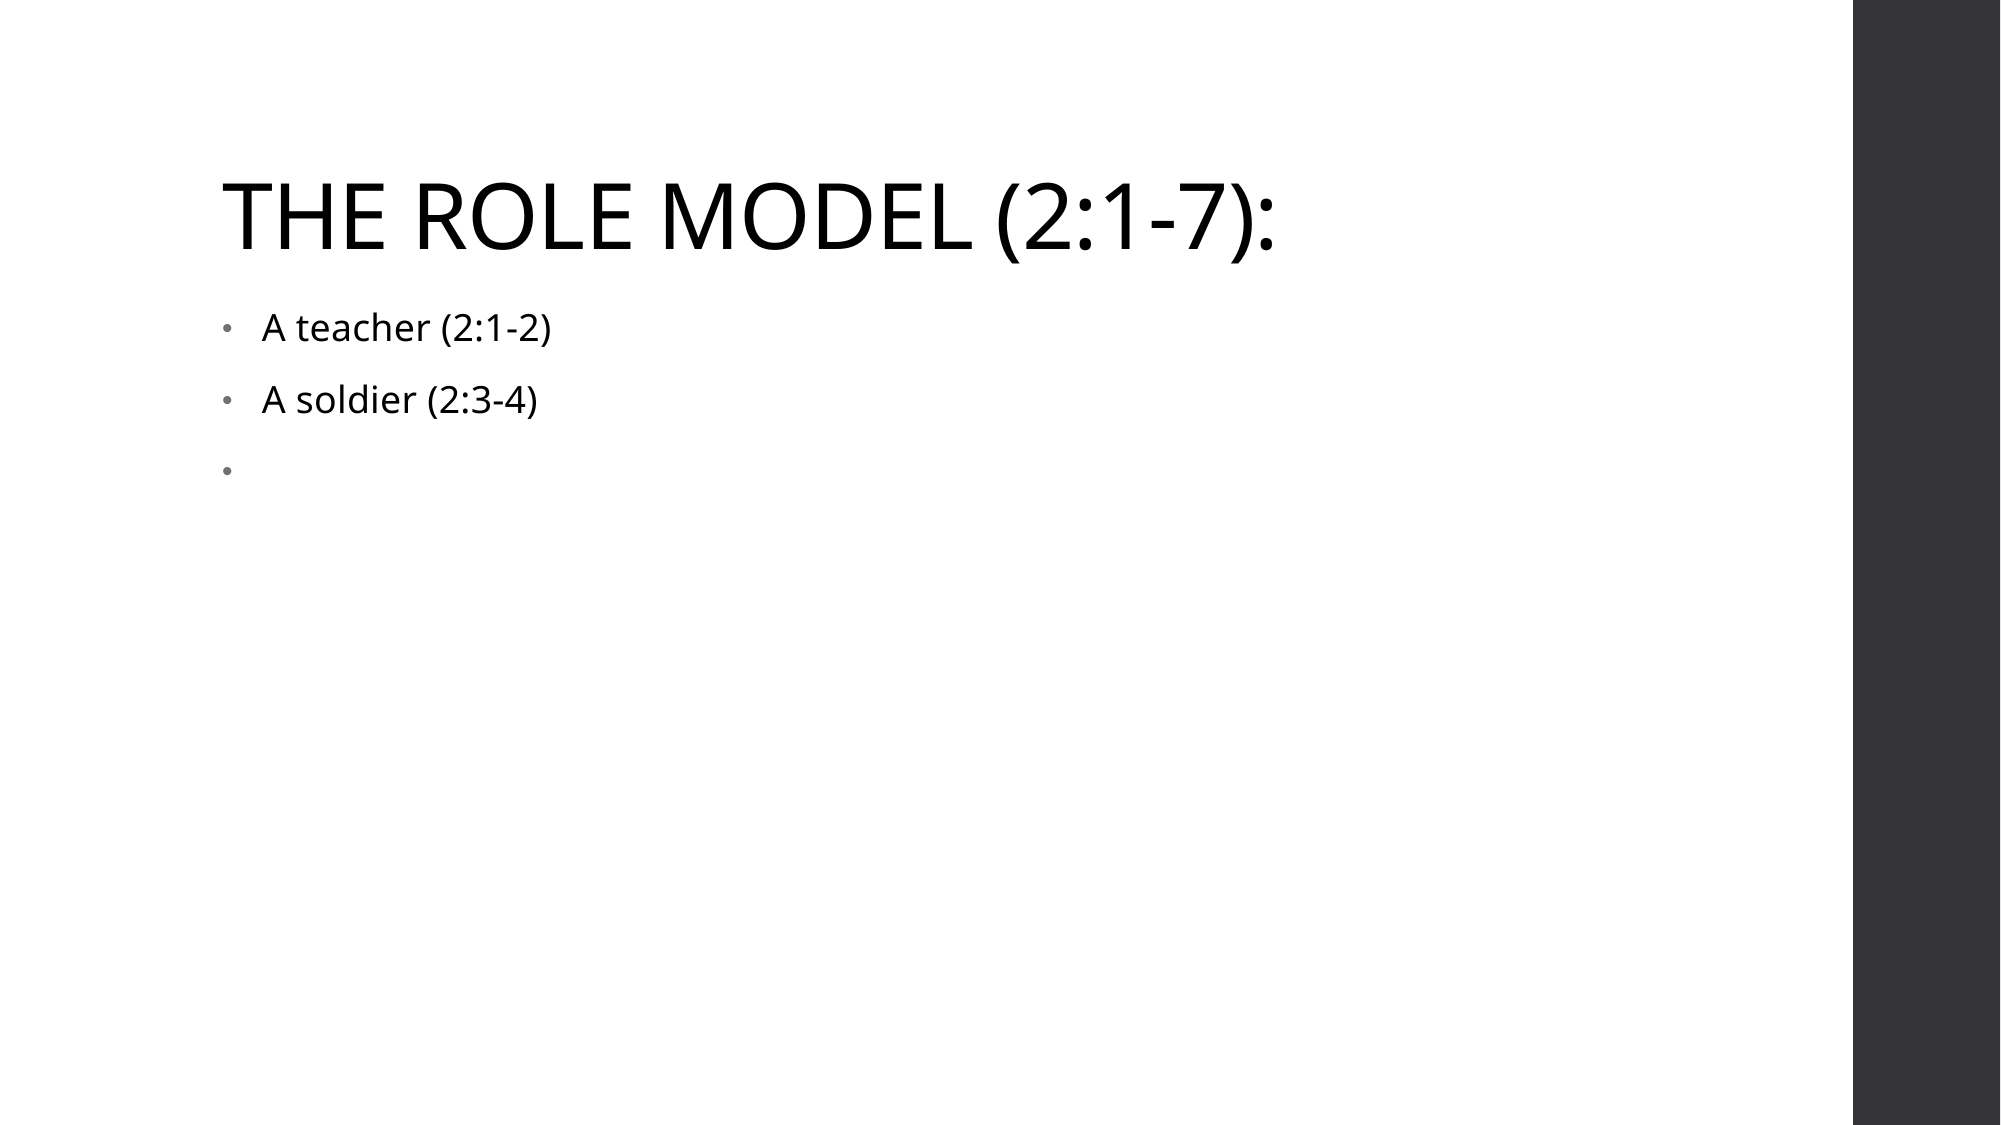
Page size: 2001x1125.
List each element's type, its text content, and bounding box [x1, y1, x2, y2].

title THE ROLE MODEL (2:1-7): [206, 60, 1797, 278]
list A teacher (2:1-2) A soldier (2:3-4) [206, 299, 1617, 1014]
